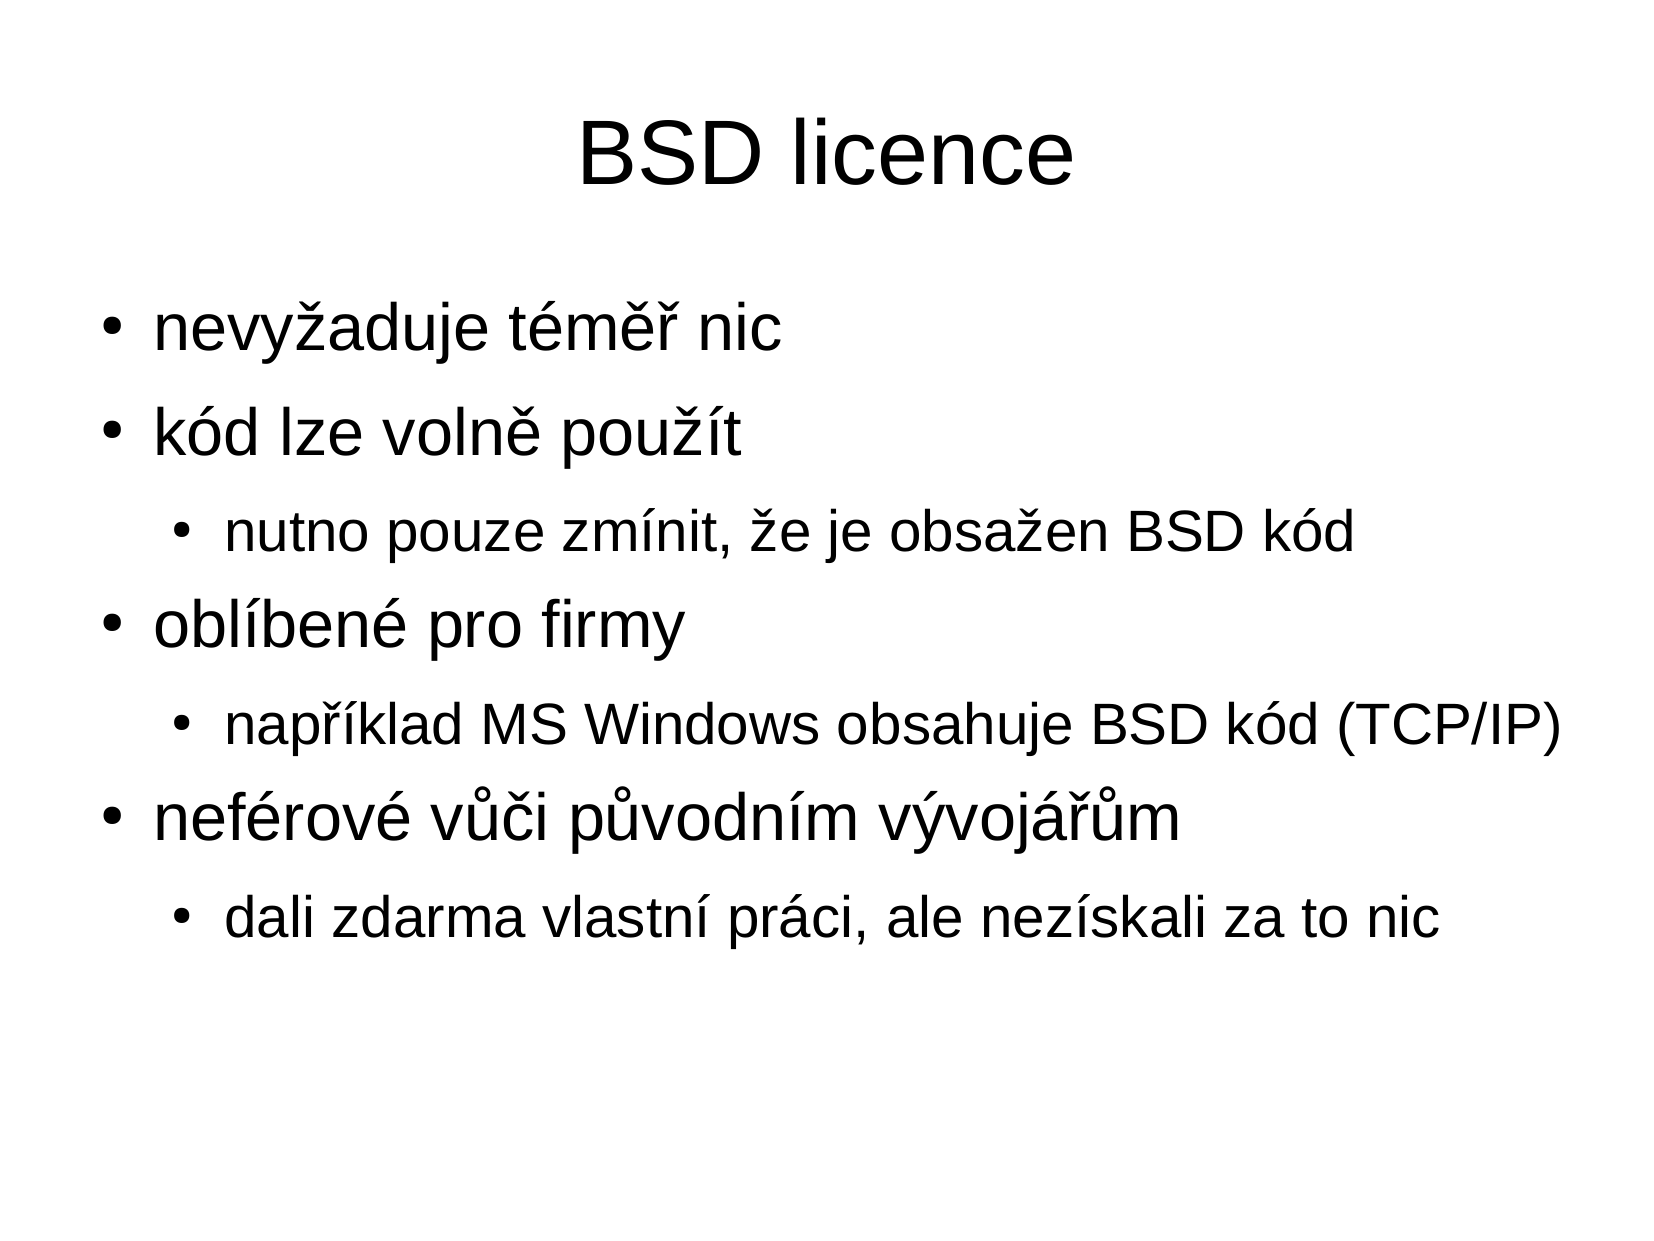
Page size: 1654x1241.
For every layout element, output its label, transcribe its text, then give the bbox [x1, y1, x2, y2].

list nevyžaduje téměř nic kód lze volně použít nutno pouze zmínit, že je obsažen BSD kód oblíbené pro firmy například MS Windows obsahuje BSD kód (TCP/IP) neférové vůči původním vývojářům dali zdarma vlastní práci, ale nezískali za to nic [82, 290, 1571, 1094]
title BSD licence [82, 56, 1571, 250]
